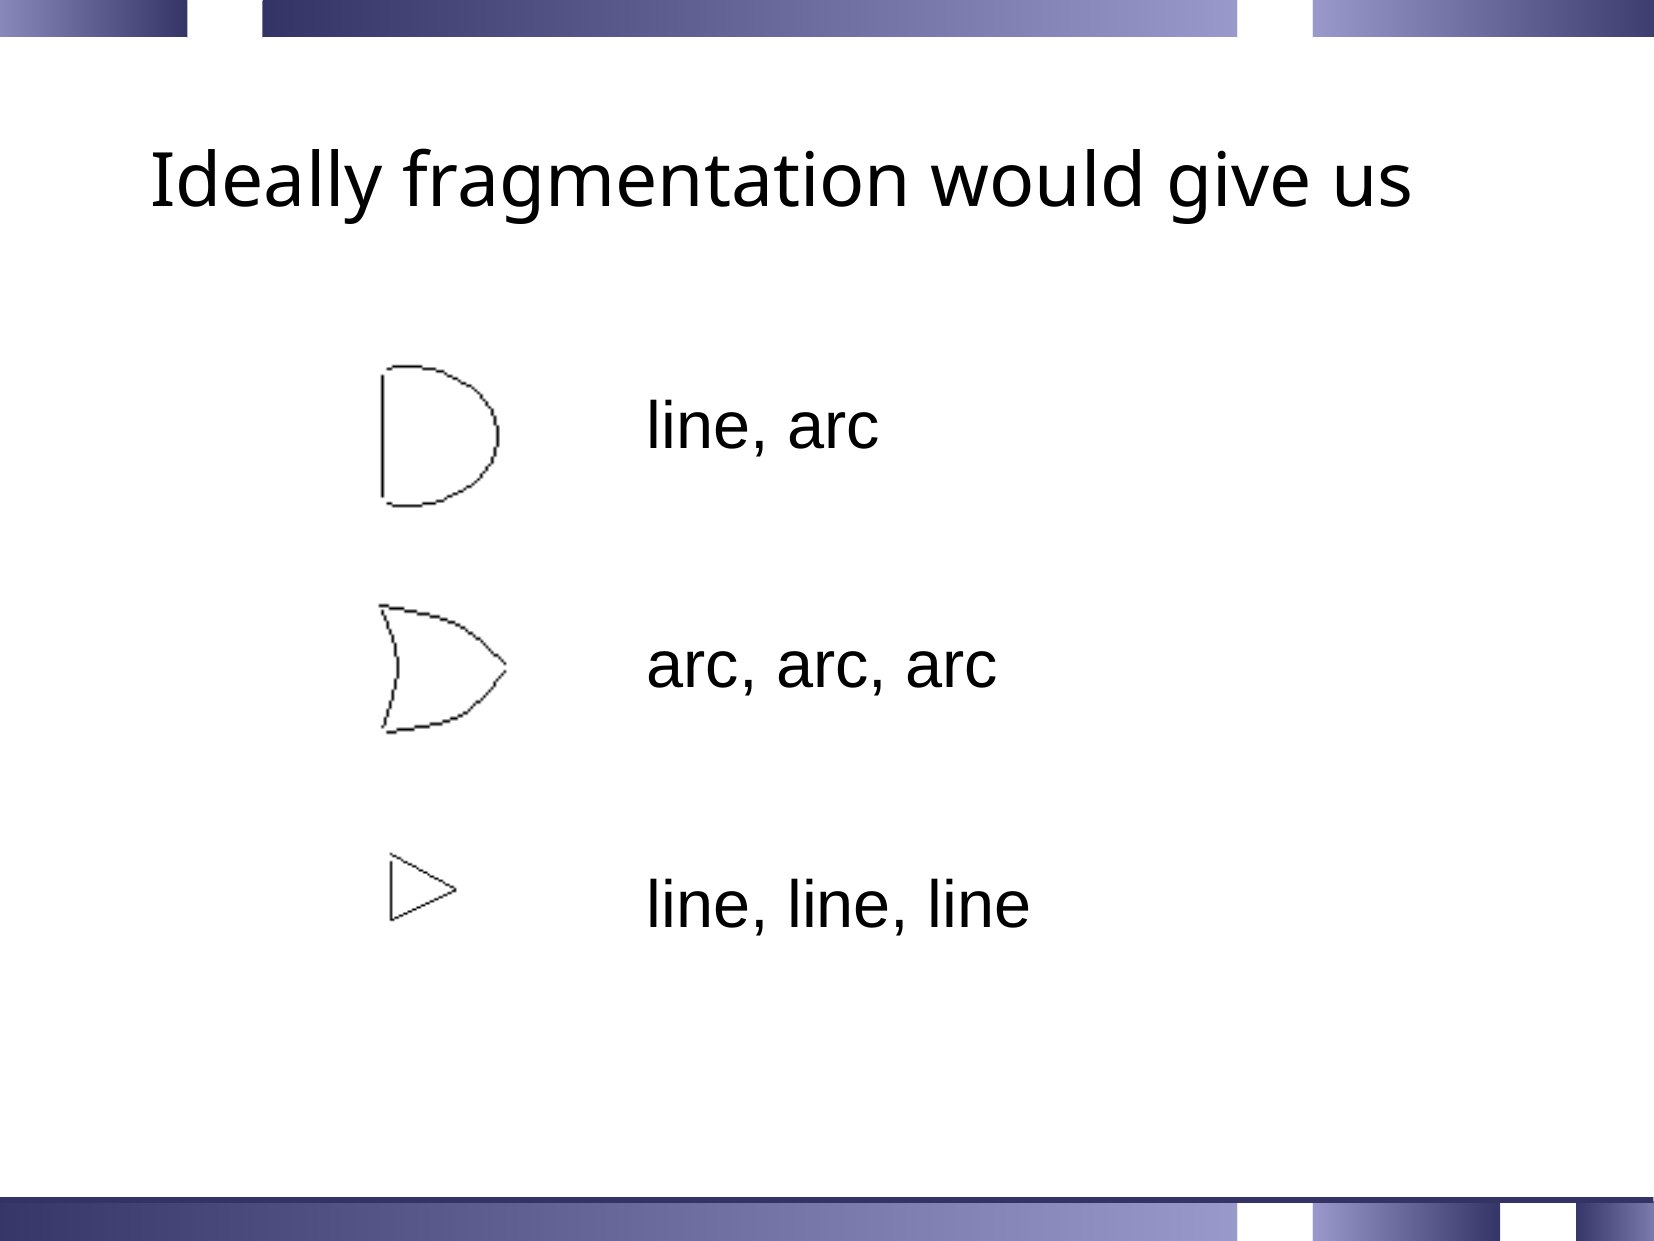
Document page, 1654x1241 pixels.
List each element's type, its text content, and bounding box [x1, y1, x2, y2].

text_box [1575, 1203, 1654, 1241]
text_box [0, 1203, 1238, 1241]
text_box [1312, 1203, 1501, 1241]
text_box [1312, 0, 1654, 38]
picture [308, 330, 1337, 1118]
text_box [262, 0, 1238, 38]
text_box [0, 0, 188, 38]
title Ideally fragmentation would give us [150, 37, 1516, 317]
